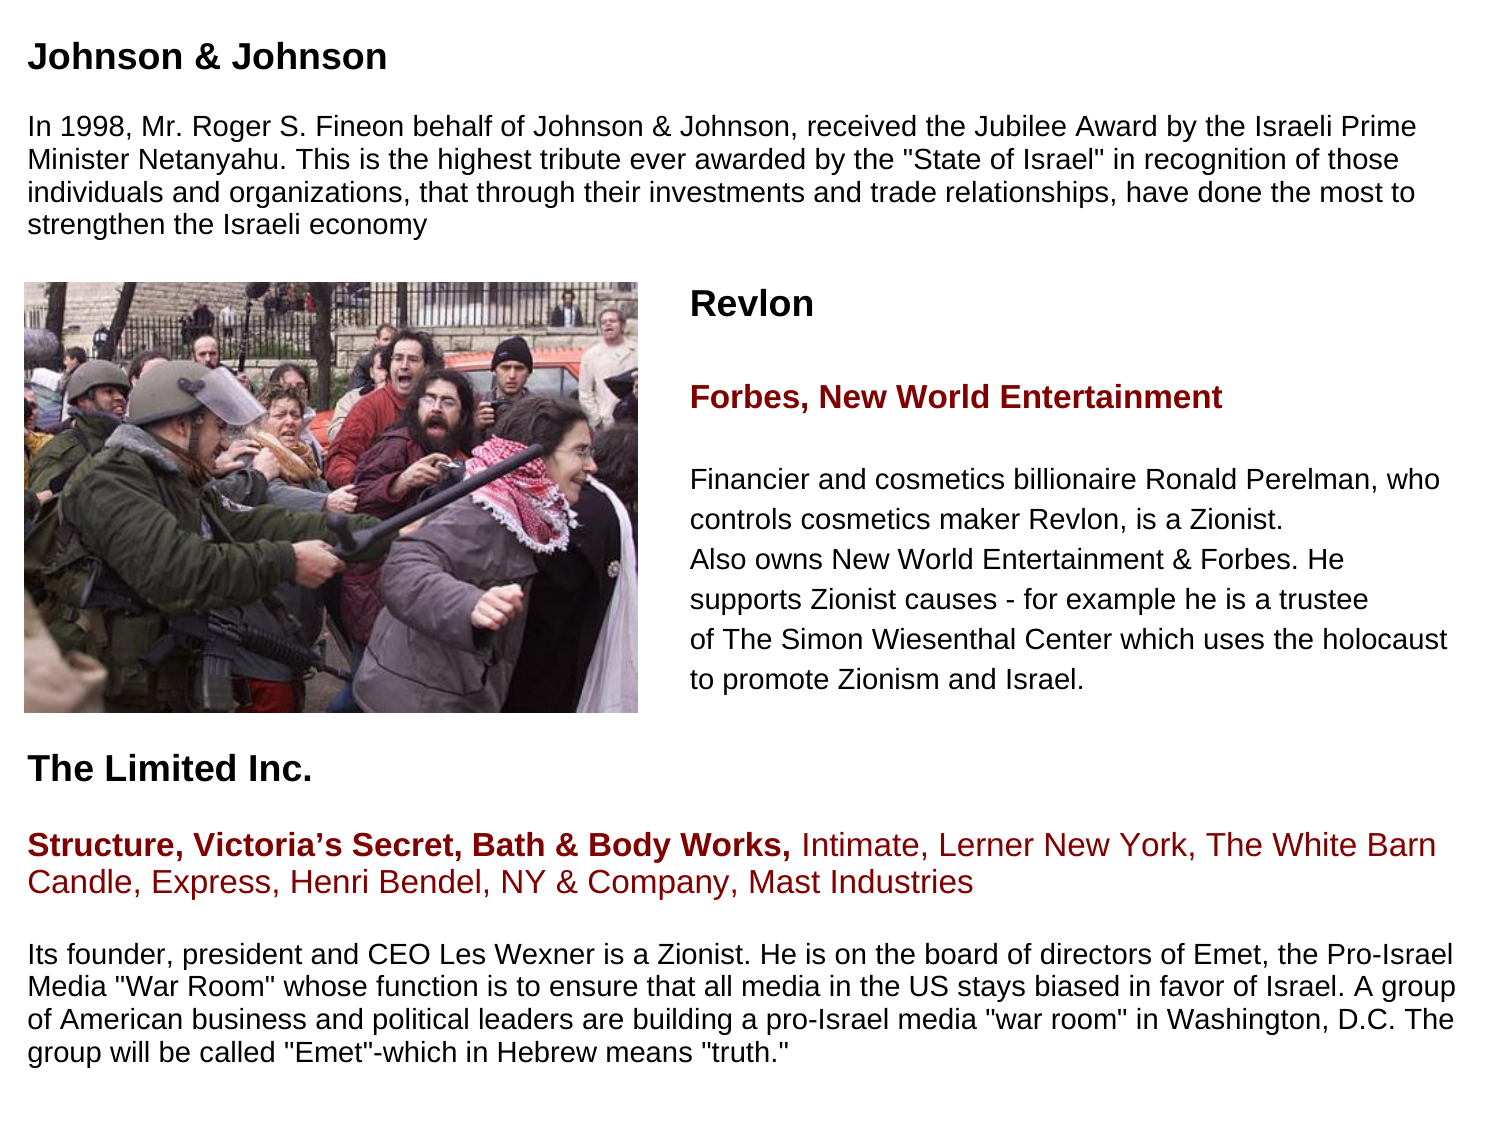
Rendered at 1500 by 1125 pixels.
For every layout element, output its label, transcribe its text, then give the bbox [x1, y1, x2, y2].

text_box Revlon Forbes, New World Entertainment Financier and cosmetics billionaire Ronald Perelman, who controls cosmetics maker Revlon, is a Zionist. Also owns New World Entertainment & Forbes. He supports Zionist causes - for example he is a trustee of The Simon Wiesenthal Center which uses the holocaust to promote Zionism and Israel. [674, 274, 1475, 738]
picture [24, 282, 638, 713]
text_box The Limited Inc. Structure, Victoria’s Secret, Bath & Body Works, Intimate, Lerner New York, The White Barn Candle, Express, Henri Bendel, NY & Company, Mast Industries Its founder, president and CEO Les Wexner is a Zionist. He is on the board of directors of Emet, the Pro-Israel Media "War Room" whose function is to ensure that all media in the US stays biased in favor of Israel. A group of American business and political leaders are building a pro-Israel media "war room" in Washington, D.C. The group will be called "Emet"-which in Hebrew means "truth." [12, 739, 1475, 1077]
text_box Johnson & Johnson In 1998, Mr. Roger S. Fineon behalf of Johnson & Johnson, received the Jubilee Award by the Israeli Prime Minister Netanyahu. This is the highest tribute ever awarded by the "State of Israel" in recognition of those individuals and organizations, that through their investments and trade relationships, have done the most to strengthen the Israeli economy [12, 27, 1475, 250]
